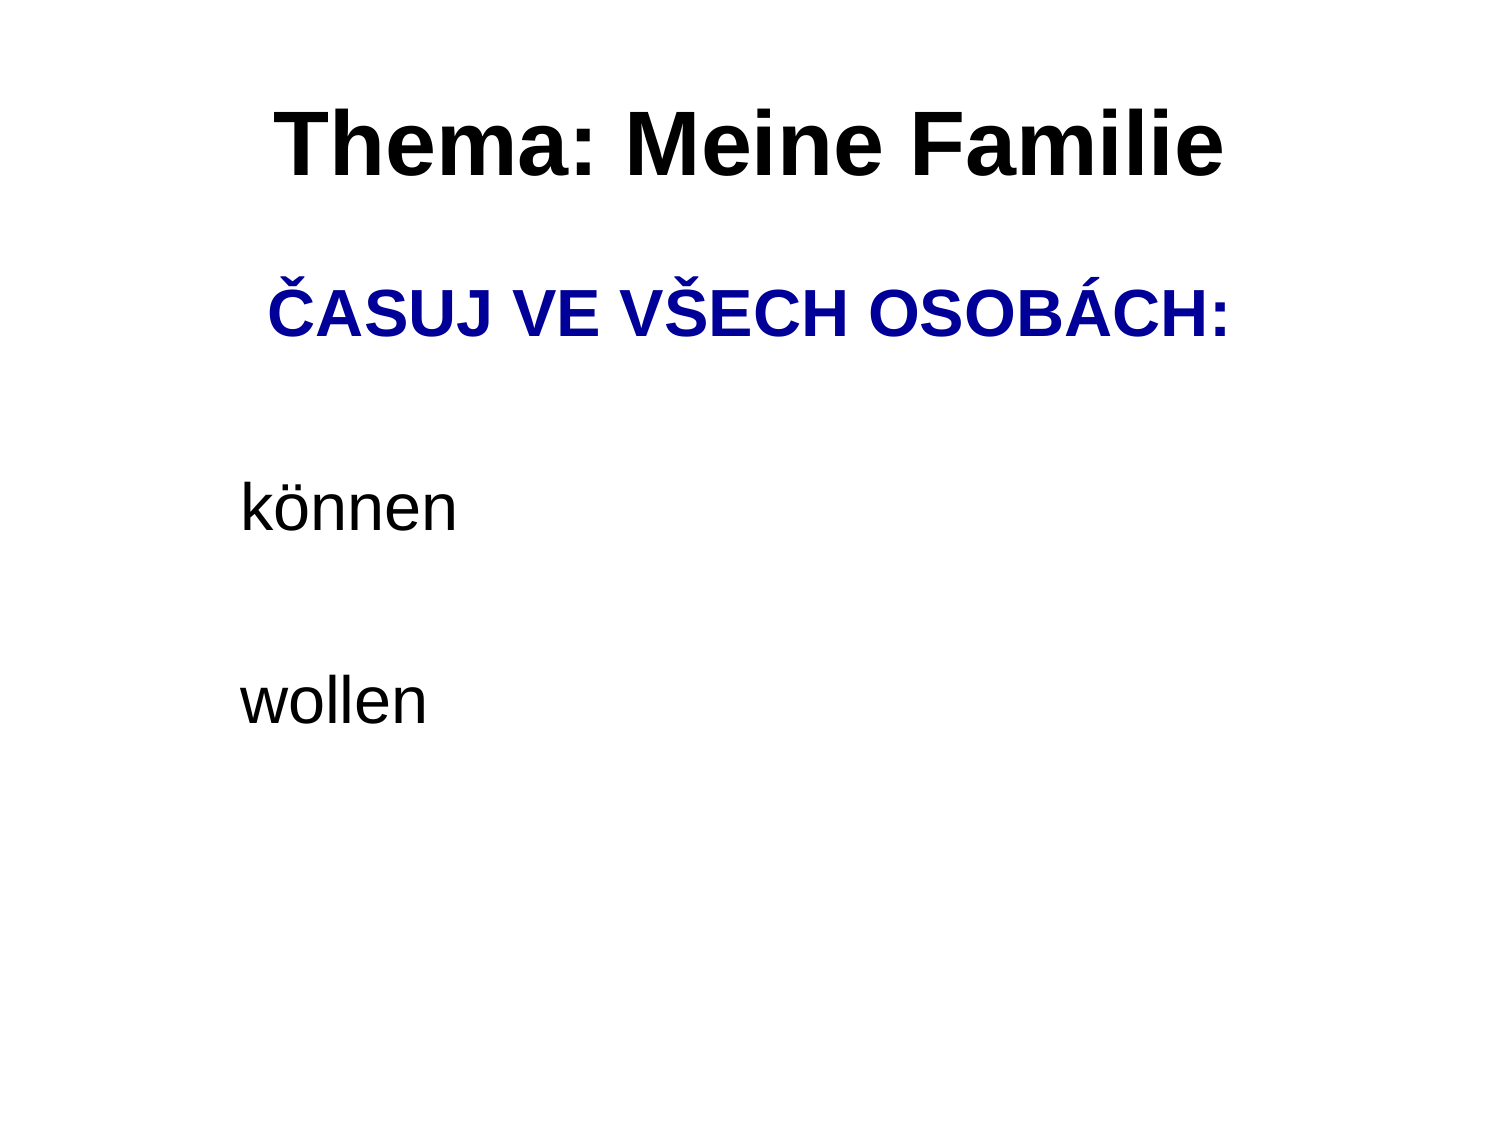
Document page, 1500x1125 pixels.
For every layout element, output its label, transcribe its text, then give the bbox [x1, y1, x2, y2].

list ČASUJ VE VŠECH OSOBÁCH: können wollen [75, 262, 1426, 1034]
title Thema: Meine Familie [75, 45, 1426, 233]
